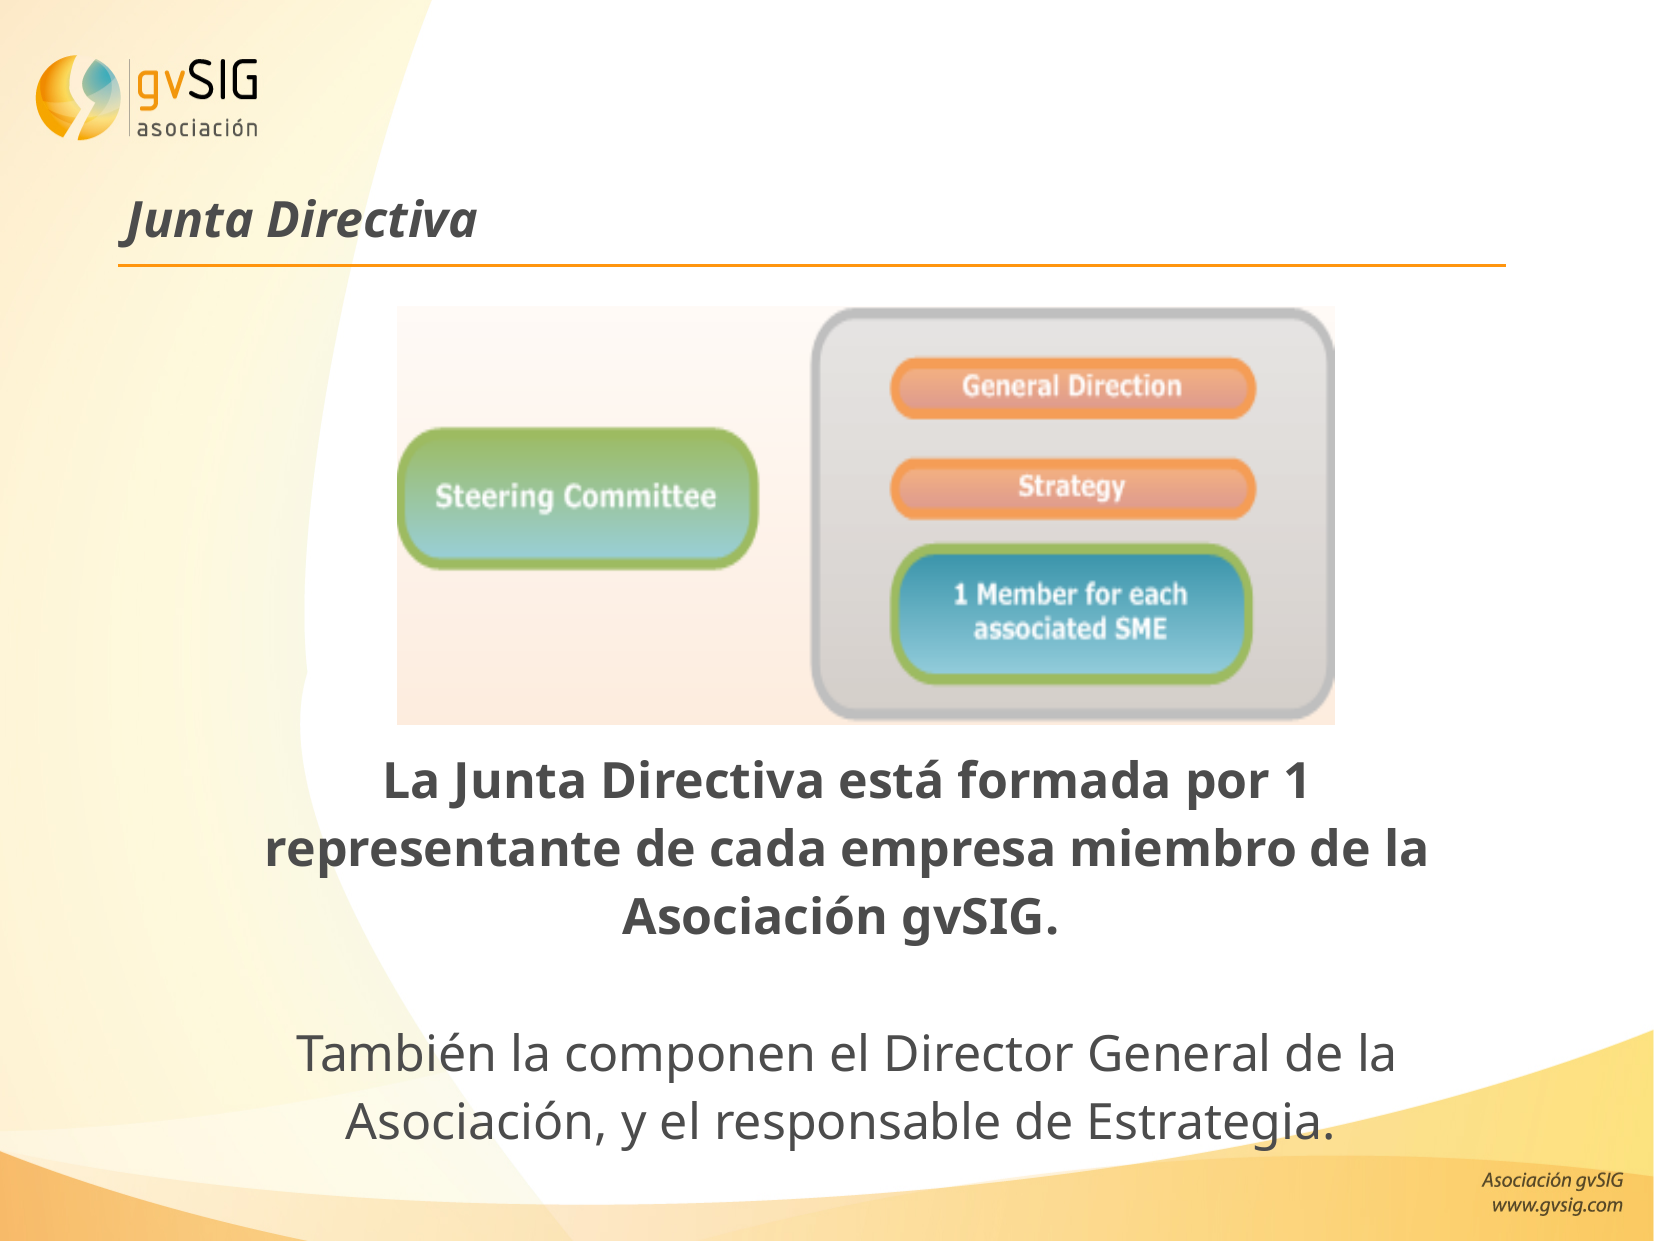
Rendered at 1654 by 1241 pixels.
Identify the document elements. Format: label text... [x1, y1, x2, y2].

text_box La Junta Directiva está formada por 1 representante de cada empresa miembro de la Asociación gvSIG. También la componen el Director General de la Asociación, y el responsable de Estrategia. [206, 774, 1489, 1125]
picture [0, 0, 1654, 1241]
text_box Junta Directiva [126, 188, 878, 247]
